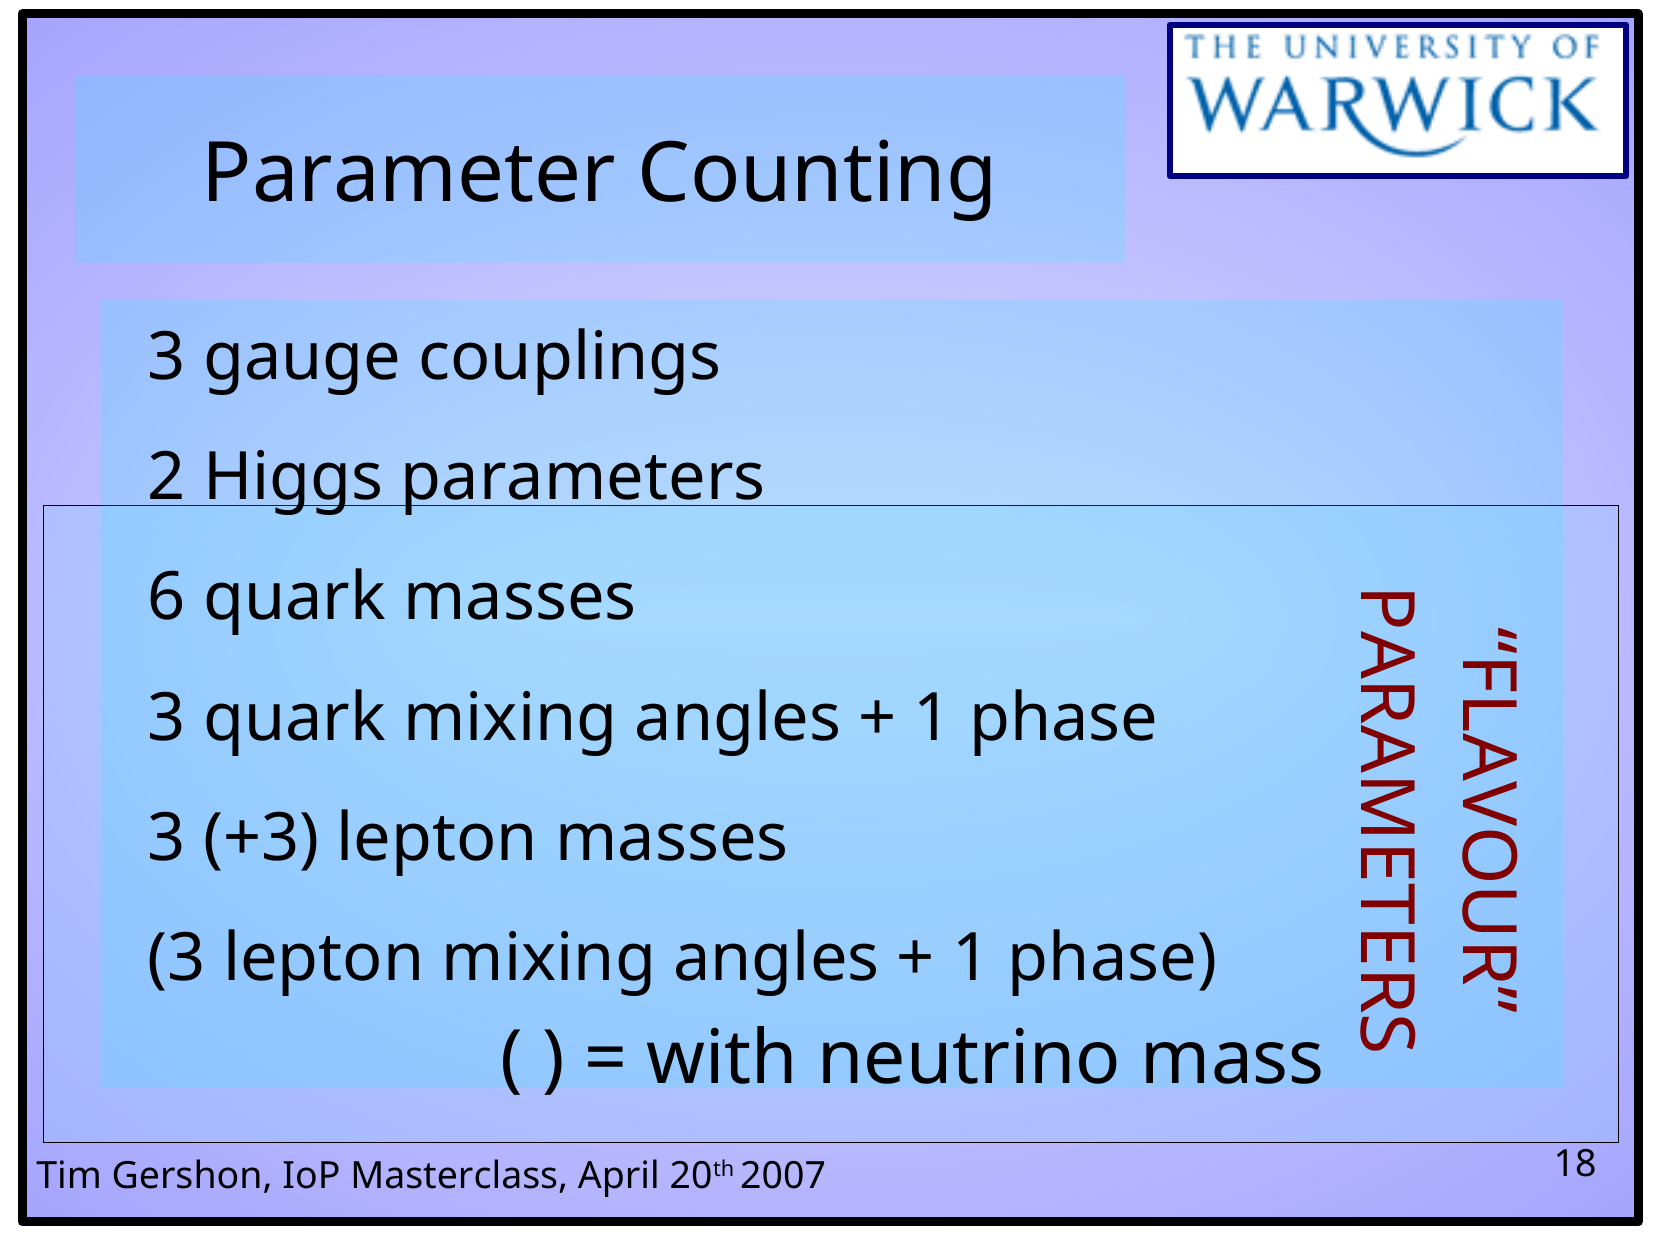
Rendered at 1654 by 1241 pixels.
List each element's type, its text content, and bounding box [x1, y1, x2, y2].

text_box “FLAVOUR” PARAMETERS [1353, 570, 1552, 1041]
list 3 gauge couplings 2 Higgs parameters 6 quark masses 3 quark mixing angles + 1 phase 3 (+3) lepton masses (3 lepton mixing angles + 1 phase) [129, 307, 1619, 1127]
text_box ( ) = with neutrino mass [485, 995, 1283, 1102]
text_box Parameter Counting [75, 75, 1126, 263]
text_box <number> [1537, 1127, 1613, 1201]
picture [1172, 27, 1623, 174]
text_box [22, 13, 1639, 1222]
text_box Tim Gershon, IoP Masterclass, April 20th 2007 [37, 1136, 826, 1212]
